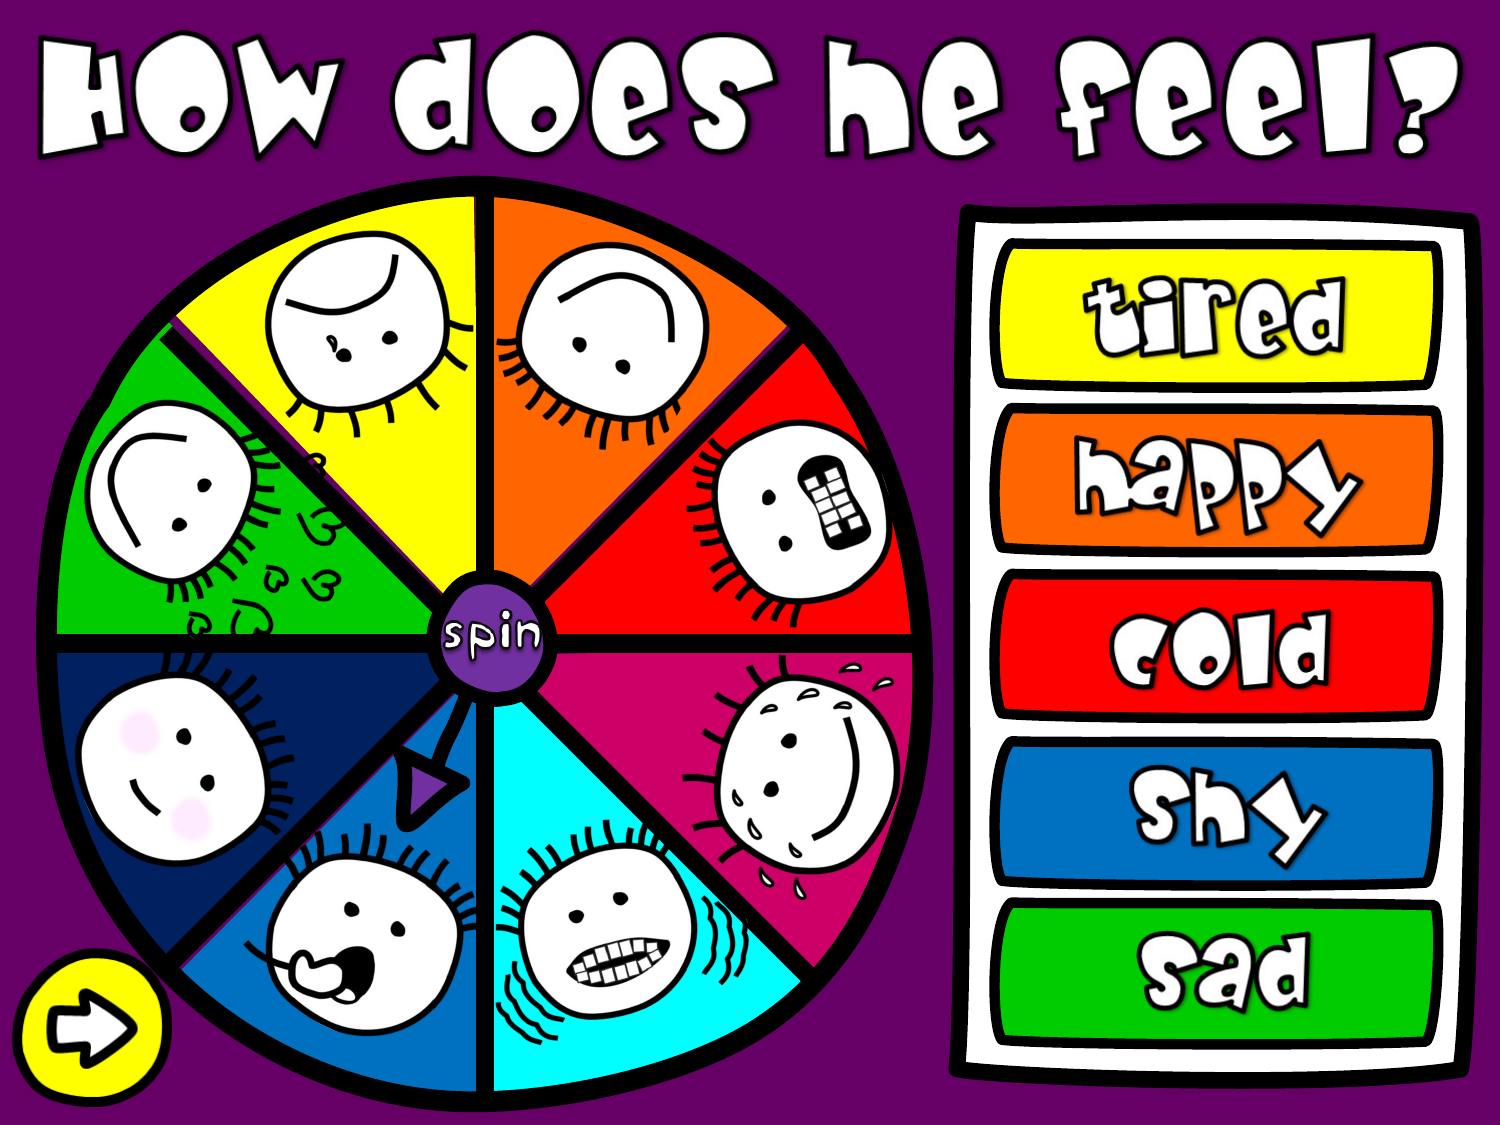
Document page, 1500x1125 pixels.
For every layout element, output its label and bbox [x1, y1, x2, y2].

text_box [321, 392, 640, 597]
text_box [77, 324, 234, 477]
text_box [493, 933, 800, 1090]
picture [1117, 911, 1329, 1030]
picture [10, 20, 1476, 1069]
picture [1064, 409, 1368, 552]
text_box [536, 464, 727, 640]
text_box [178, 271, 290, 431]
picture [12, 948, 172, 1108]
text_box [848, 799, 898, 918]
picture [1099, 590, 1346, 703]
picture [1106, 745, 1339, 882]
picture [429, 597, 557, 669]
picture [1073, 257, 1359, 375]
text_box [46, 550, 187, 695]
text_box [787, 593, 915, 684]
text_box [730, 873, 847, 978]
text_box [241, 197, 474, 324]
text_box [262, 647, 730, 869]
text_box [956, 211, 1476, 1081]
text_box [654, 293, 786, 458]
text_box [71, 774, 294, 963]
text_box [304, 539, 430, 641]
text_box [492, 198, 567, 345]
text_box [183, 887, 489, 1101]
text_box [690, 332, 838, 443]
